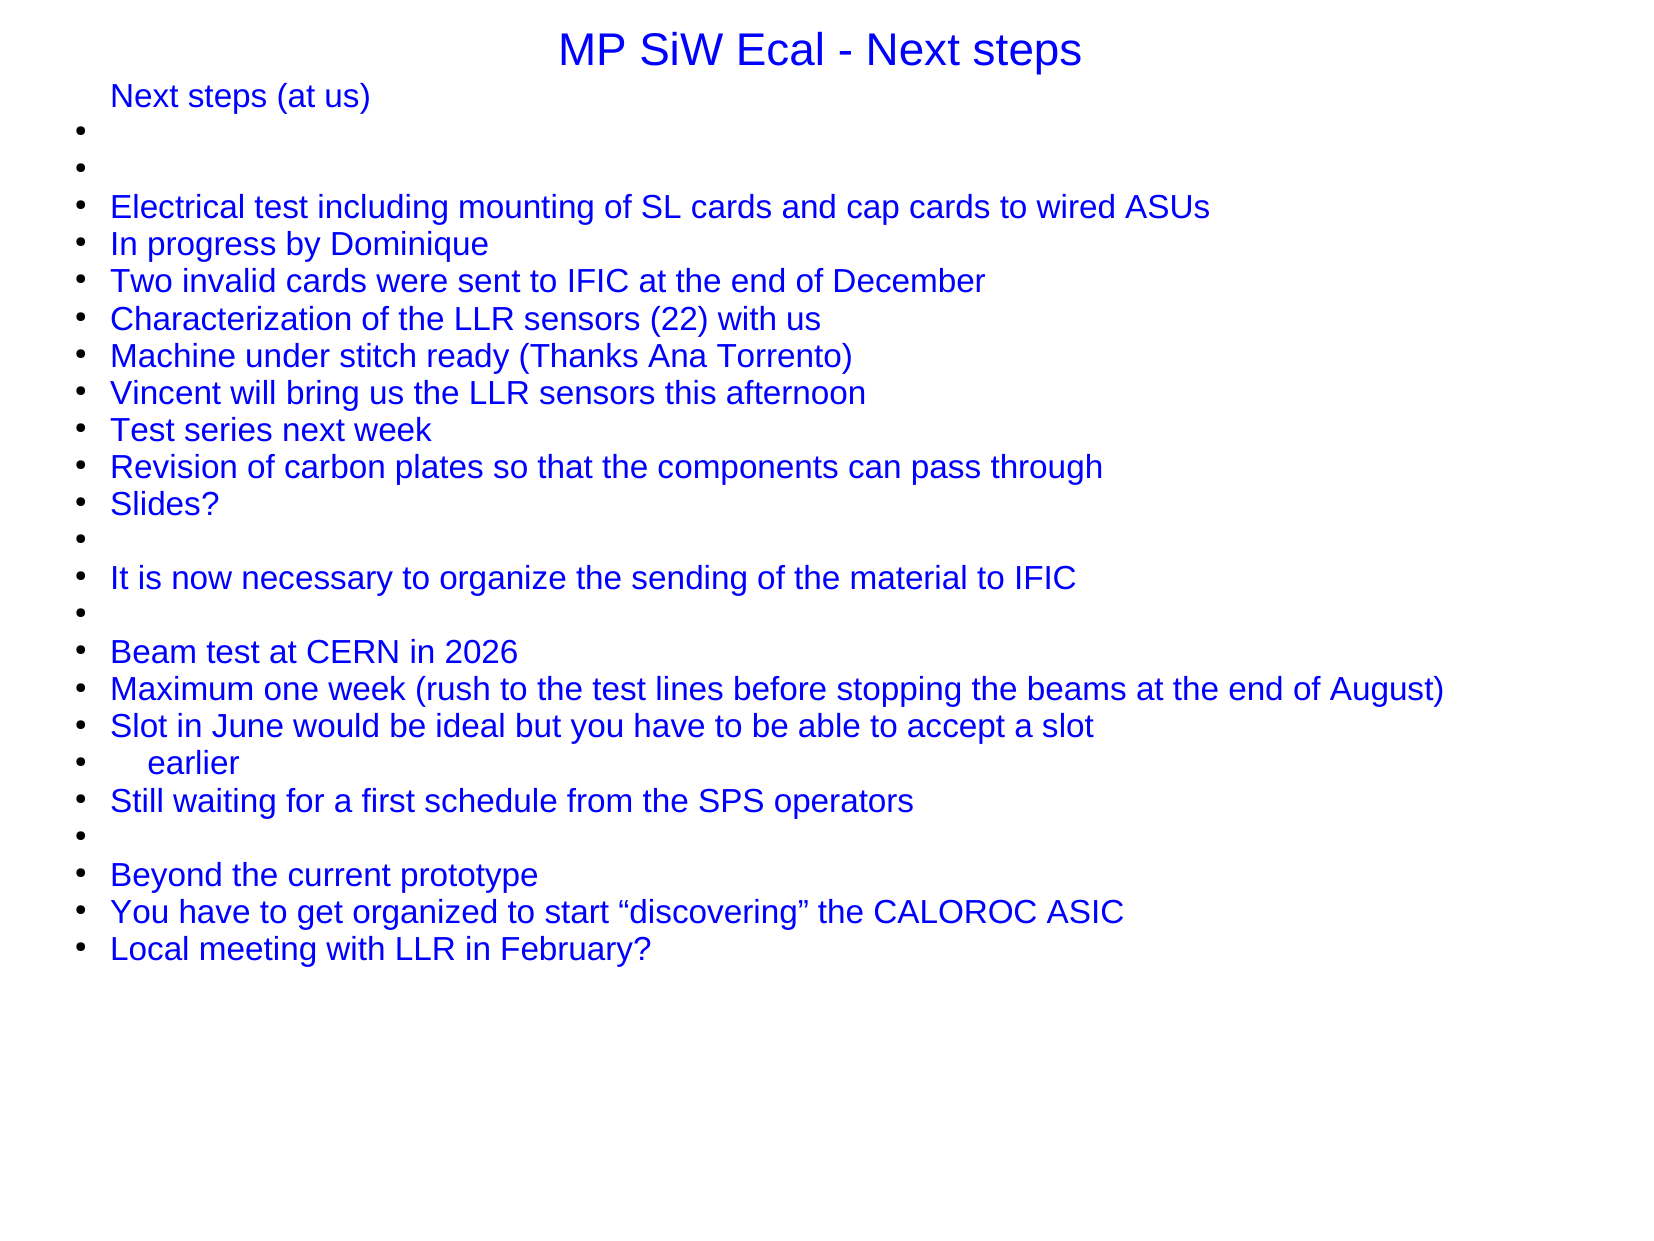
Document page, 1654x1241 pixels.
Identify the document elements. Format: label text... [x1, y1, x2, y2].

text_box Next steps (at us) Electrical test including mounting of SL cards and cap cards to wired ASUs In progress by Dominique Two invalid cards were sent to IFIC at the end of December Characterization of the LLR sensors (22) with us Machine under stitch ready (Thanks Ana Torrento) Vincent will bring us the LLR sensors this afternoon Test series next week Revision of carbon plates so that the components can pass through Slides? It is now necessary to organize the sending of the material to IFIC Beam test at CERN in 2026 Maximum one week (rush to the test lines before stopping the beams at the end of August) Slot in June would be ideal but you have to be able to accept a slot earlier Still waiting for a first schedule from the SPS operators Beyond the current prototype You have to get organized to start “discovering” the CALOROC ASIC Local meeting with LLR in February? [60, 70, 1642, 1241]
text_box MP SiW Ecal - Next steps [543, 14, 1471, 70]
